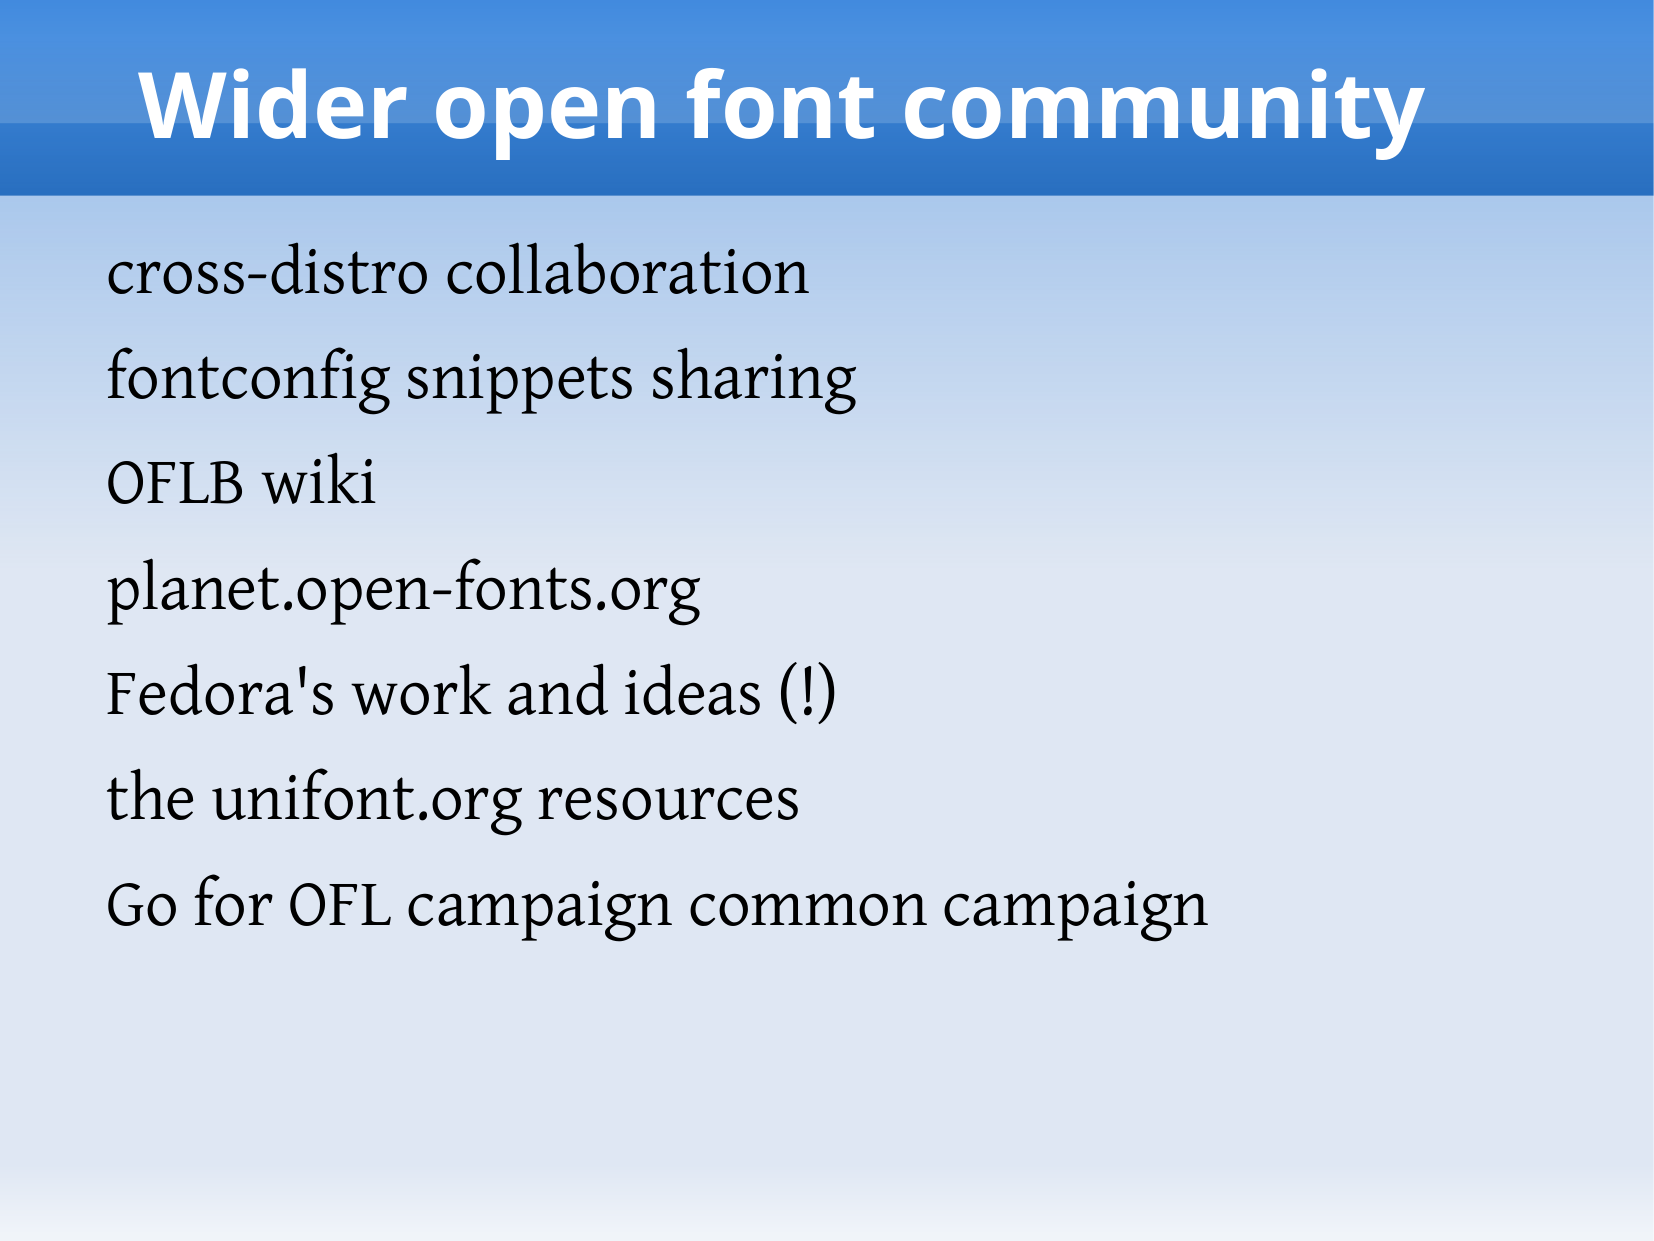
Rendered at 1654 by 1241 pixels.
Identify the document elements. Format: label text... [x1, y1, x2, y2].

title Wider open font community [59, 29, 1506, 178]
list cross-distro collaboration fontconfig snippets sharing OFLB wiki planet.open-fonts.org Fedora's work and ideas (!) the unifont.org resources Go for OFL campaign common campaign [88, 236, 1577, 1050]
picture [0, 0, 1654, 1241]
